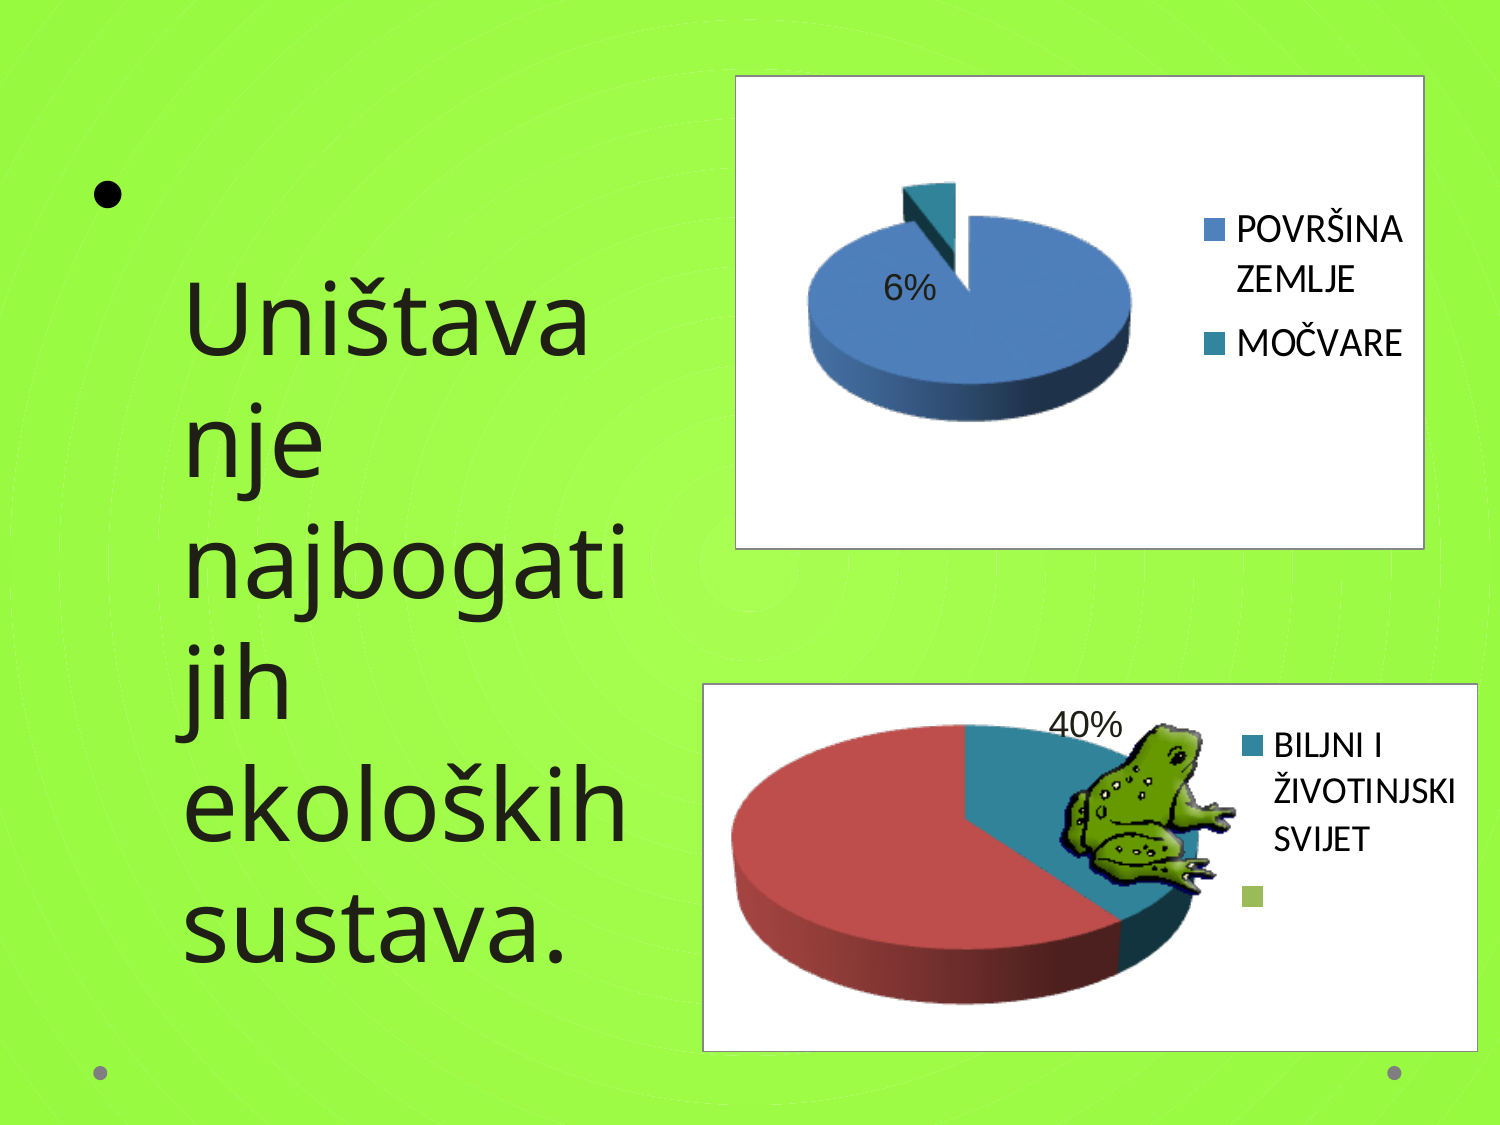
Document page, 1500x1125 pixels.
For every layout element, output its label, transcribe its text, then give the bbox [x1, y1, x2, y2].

picture [1058, 722, 1238, 899]
chart [694, 675, 1485, 1059]
chart [726, 66, 1432, 557]
list Uništavanje najbogatijih ekoloških sustava. [75, 125, 656, 1005]
text_box 40% [1033, 692, 1176, 754]
text_box 6% [868, 255, 987, 316]
